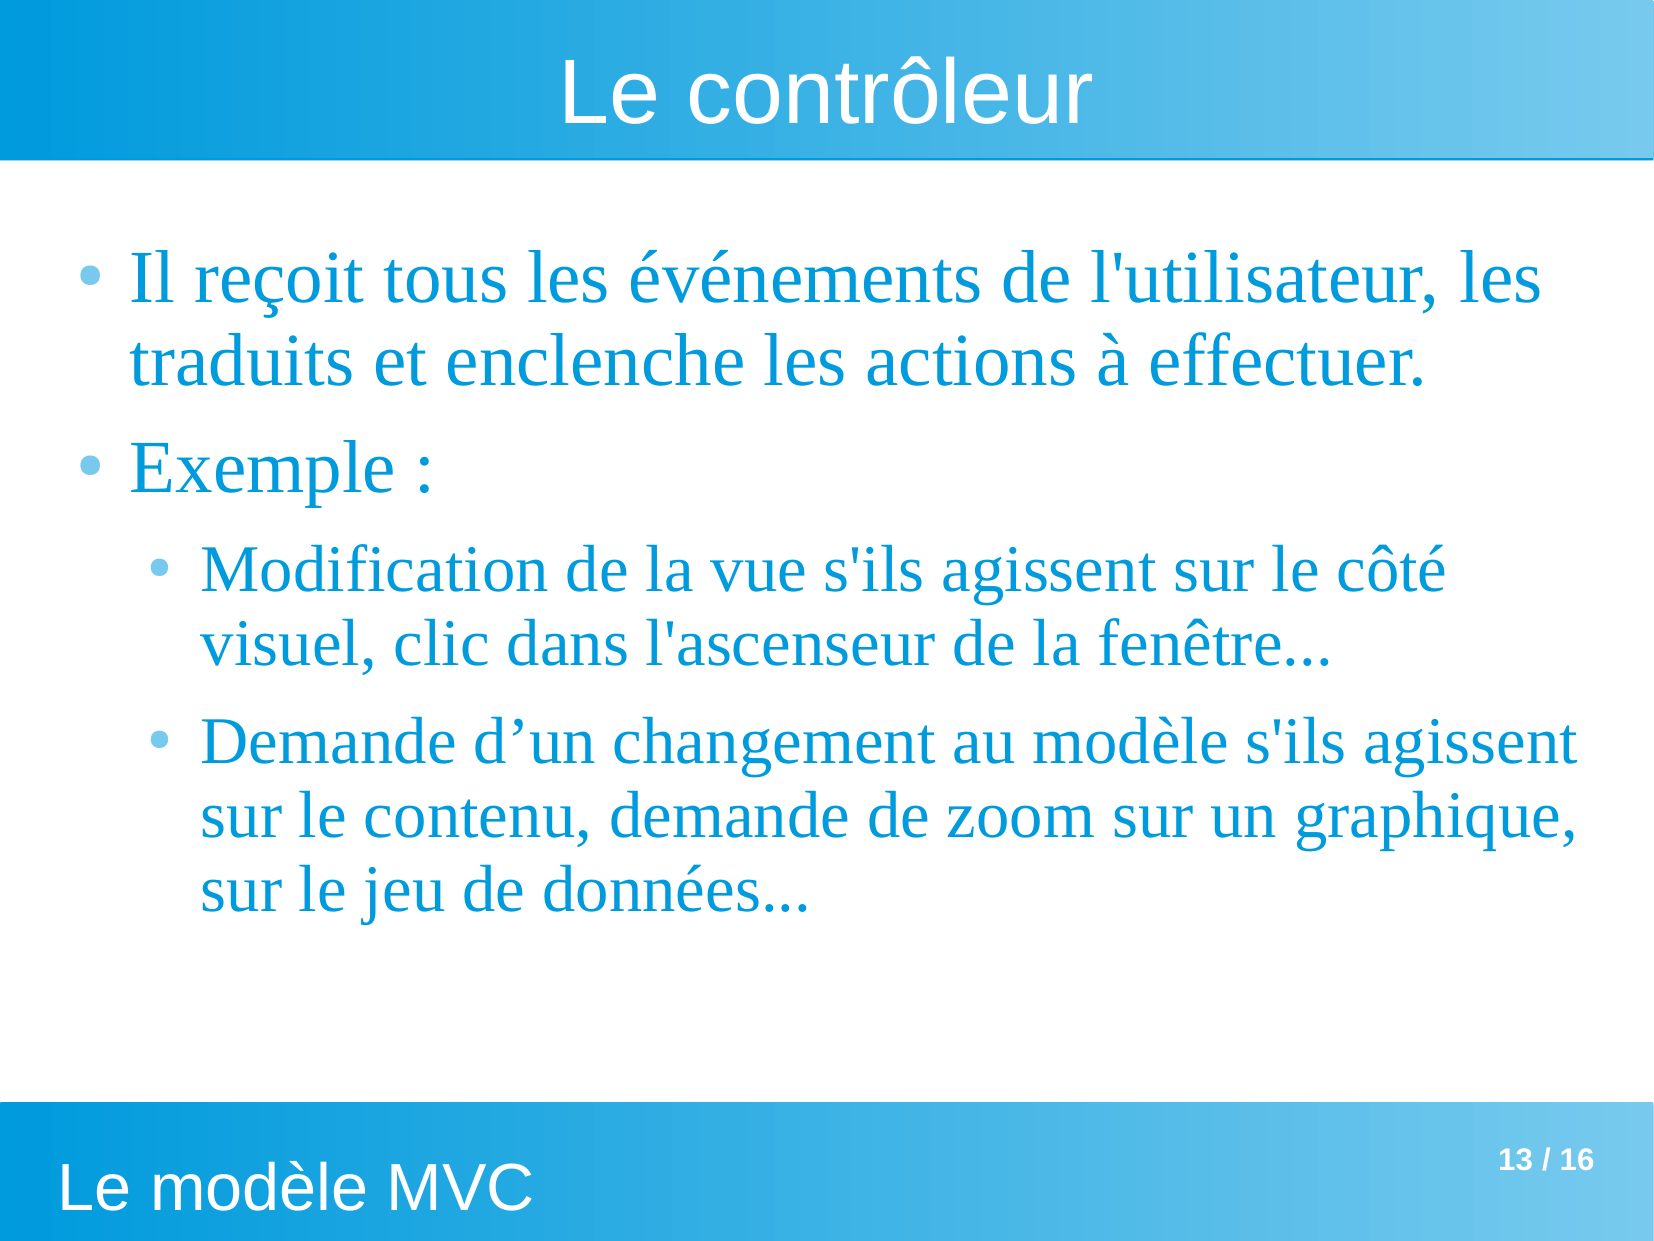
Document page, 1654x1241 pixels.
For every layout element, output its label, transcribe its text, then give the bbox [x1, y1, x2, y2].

list Il reçoit tous les événements de l'utilisateur, les traduits et enclenche les actions à effectuer. Exemple : Modification de la vue s'ils agissent sur le côté visuel, clic dans l'ascenseur de la fenêtre... Demande d’un changement au modèle s'ils agissent sur le contenu, demande de zoom sur un graphique, sur le jeu de données... [59, 236, 1595, 1024]
title Le contrôleur [59, 39, 1595, 144]
